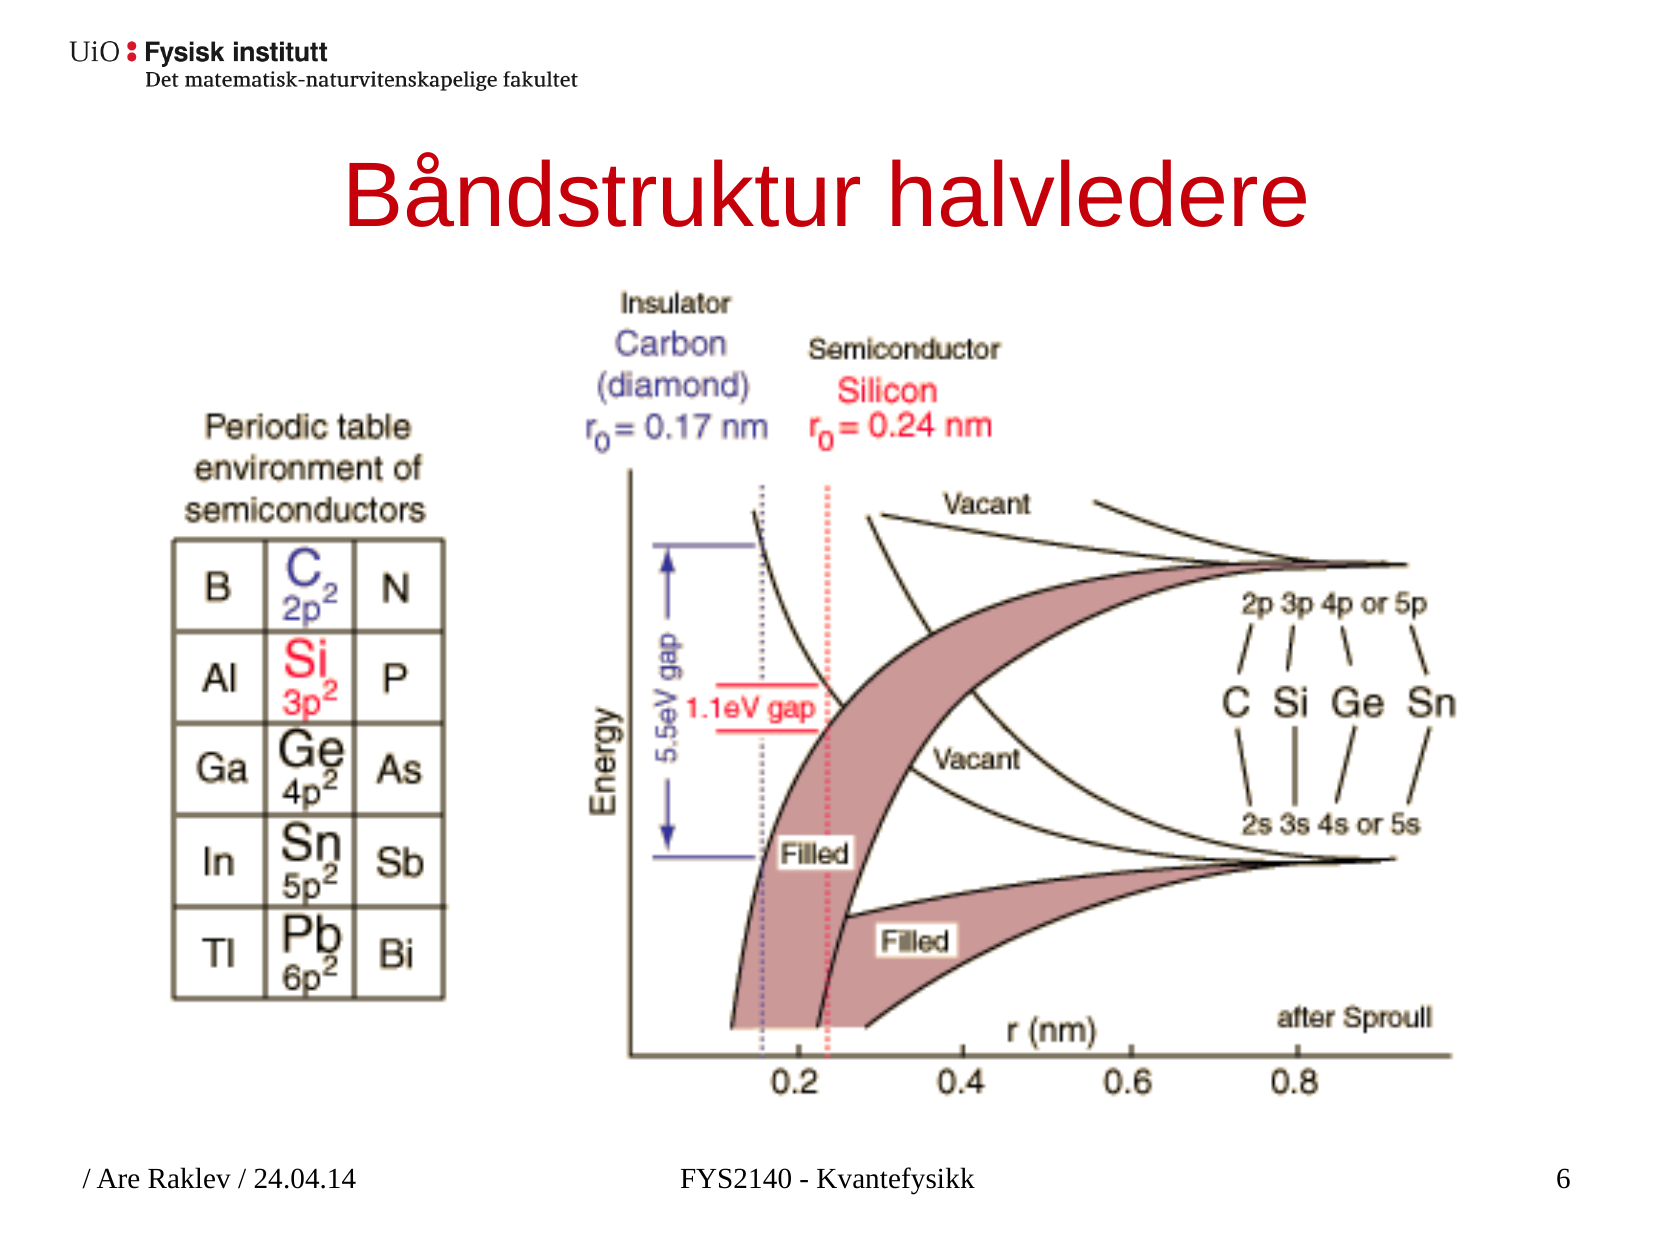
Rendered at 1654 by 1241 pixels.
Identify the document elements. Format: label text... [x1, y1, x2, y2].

title Båndstruktur halvledere [82, 90, 1571, 298]
picture [143, 274, 1488, 1120]
picture [68, 37, 581, 93]
